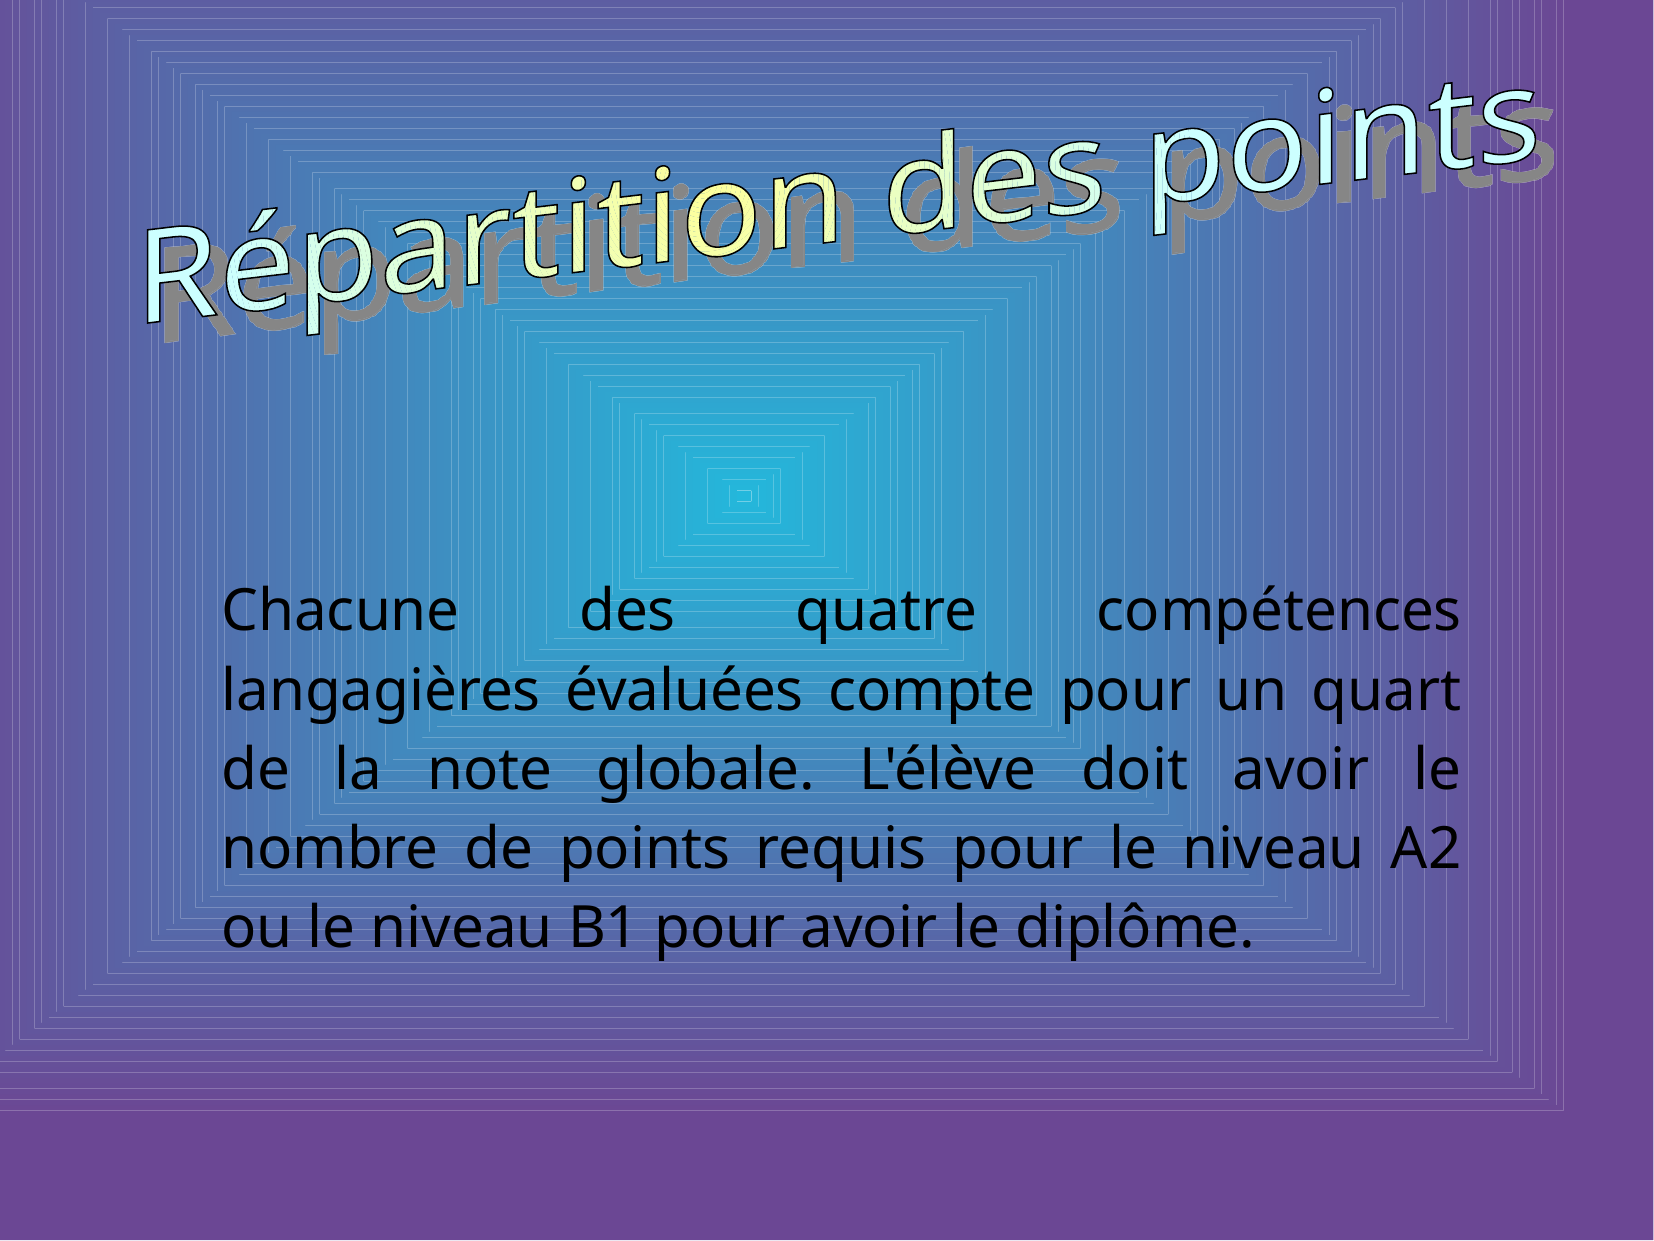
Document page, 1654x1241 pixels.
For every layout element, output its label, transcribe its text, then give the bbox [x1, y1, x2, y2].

text_box Répartition des points [1319, 113, 1332, 185]
text_box Répartition des points [226, 238, 289, 312]
text_box Répartition des points [467, 209, 510, 286]
text_box Répartition des points [687, 183, 755, 257]
text_box Répartition des points [385, 219, 445, 294]
text_box Chacune des quatre compétences langagières évaluées compte pour un quart de la note globale. L'élève doit avoir le nombre de points requis pour le niveau A2 ou le niveau B1 pour avoir le diplôme. [206, 561, 1477, 1069]
text_box Répartition des points [656, 191, 669, 263]
text_box Répartition des points [889, 128, 954, 234]
text_box Répartition des points [1354, 104, 1417, 181]
text_box Répartition des points [307, 228, 372, 336]
text_box Répartition des points [598, 181, 642, 268]
text_box Répartition des points [249, 207, 277, 232]
text_box Répartition des points [1429, 82, 1474, 170]
text_box Répartition des points [513, 191, 558, 278]
text_box Répartition des points [572, 201, 585, 273]
text_box Répartition des points [147, 226, 217, 324]
text_box Répartition des points [1233, 119, 1301, 193]
text_box Répartition des points [773, 173, 836, 249]
text_box Répartition des points [972, 150, 1035, 223]
text_box Répartition des points [1048, 141, 1101, 216]
text_box Répartition des points [1153, 128, 1219, 236]
text_box Répartition des points [1483, 90, 1536, 165]
